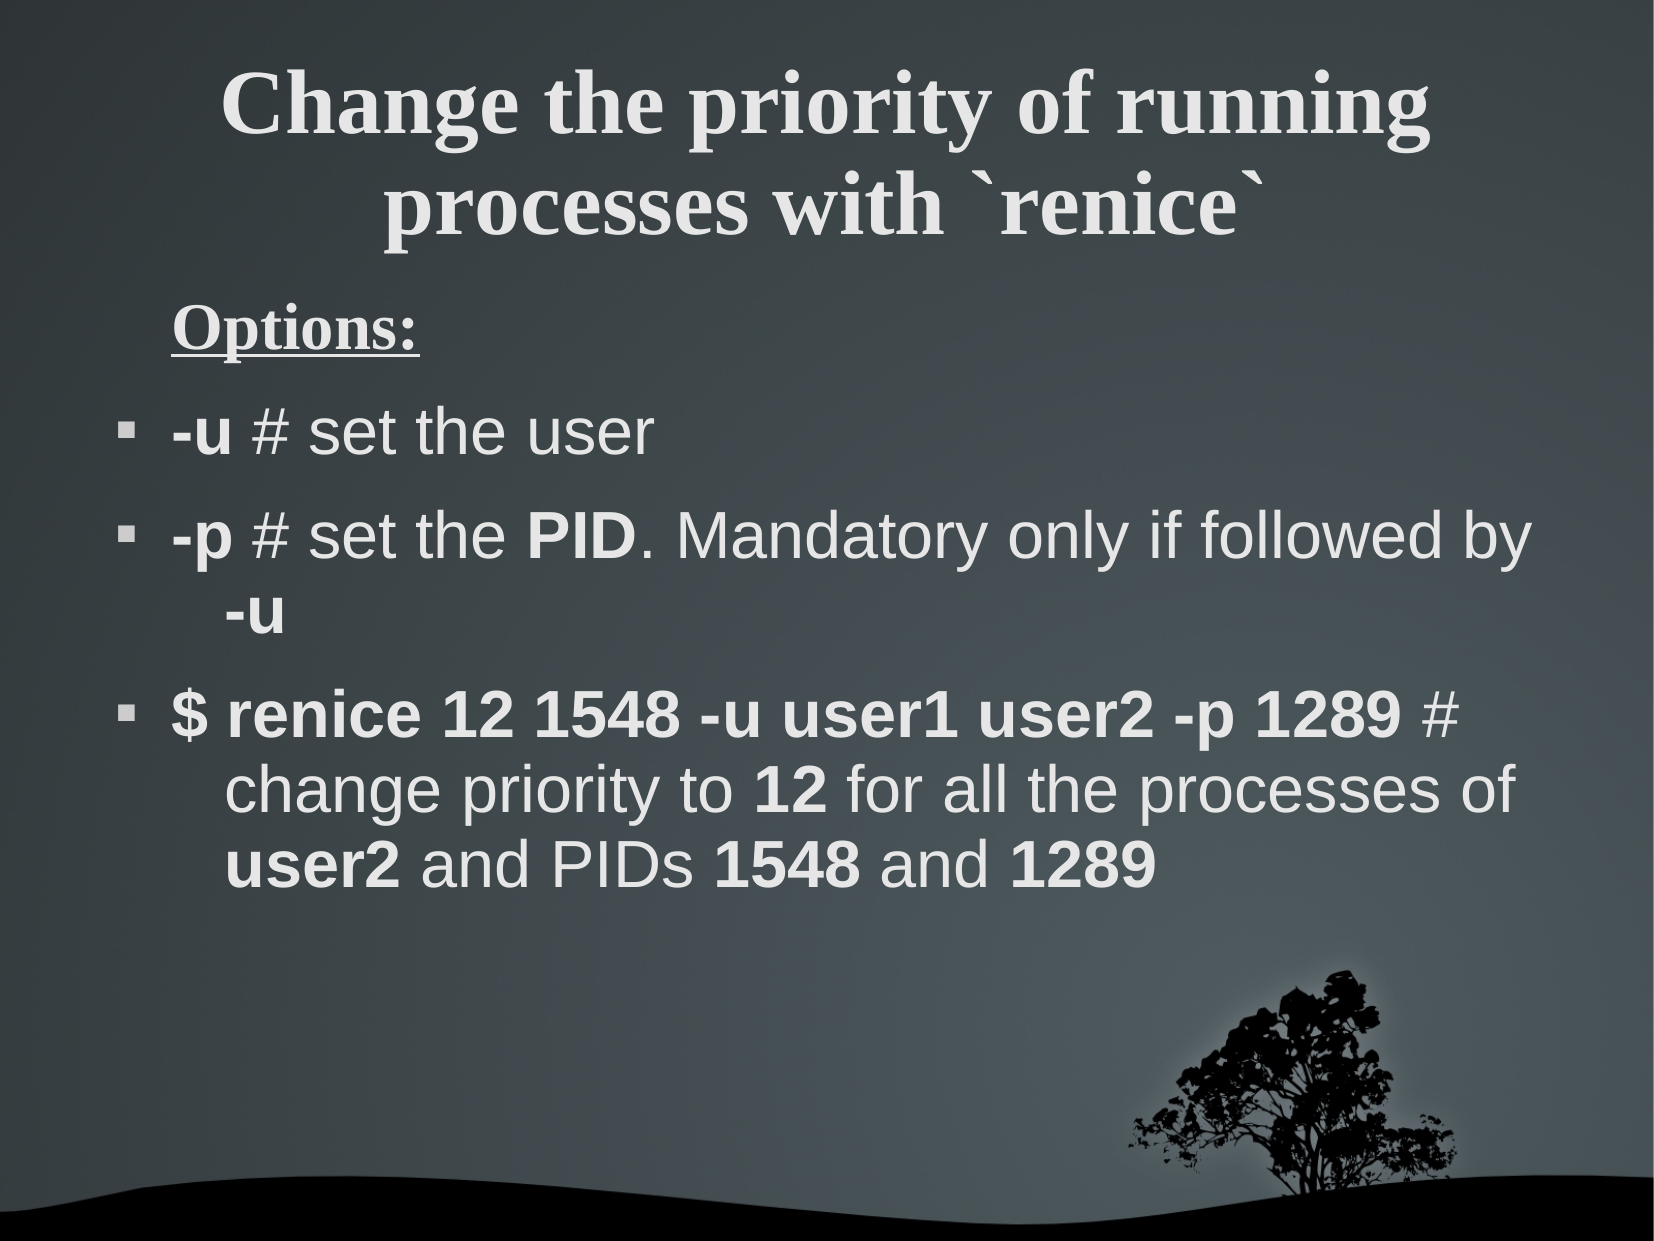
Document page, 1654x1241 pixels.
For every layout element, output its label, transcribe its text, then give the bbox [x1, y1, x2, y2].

picture [0, 0, 1654, 1241]
title Change the priority of running processes with `renice` [82, 33, 1571, 274]
list Options: -u # set the user -p # set the PID. Mandatory only if followed by -u $ renice 12 1548 -u user1 user2 -p 1289 # change priority to 12 for all the processes of user2 and PIDs 1548 and 1289 [82, 290, 1571, 1109]
